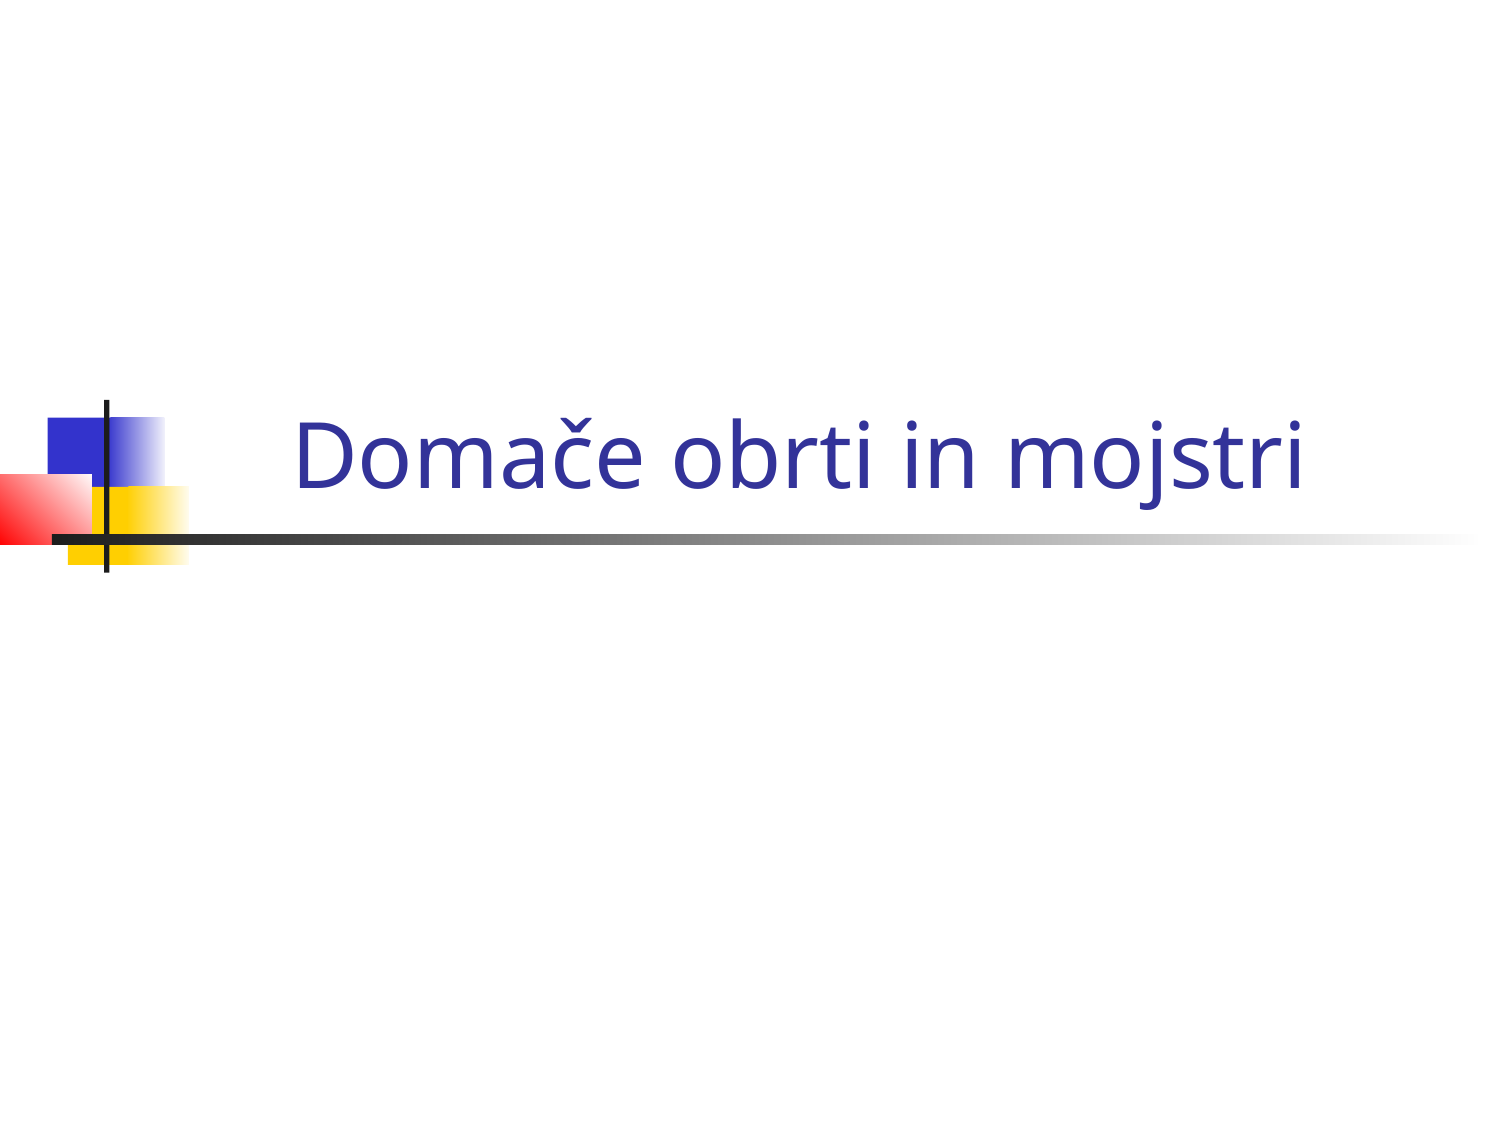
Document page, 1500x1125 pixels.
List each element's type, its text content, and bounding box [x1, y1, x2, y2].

title Domače obrti in mojstri [162, 274, 1438, 515]
